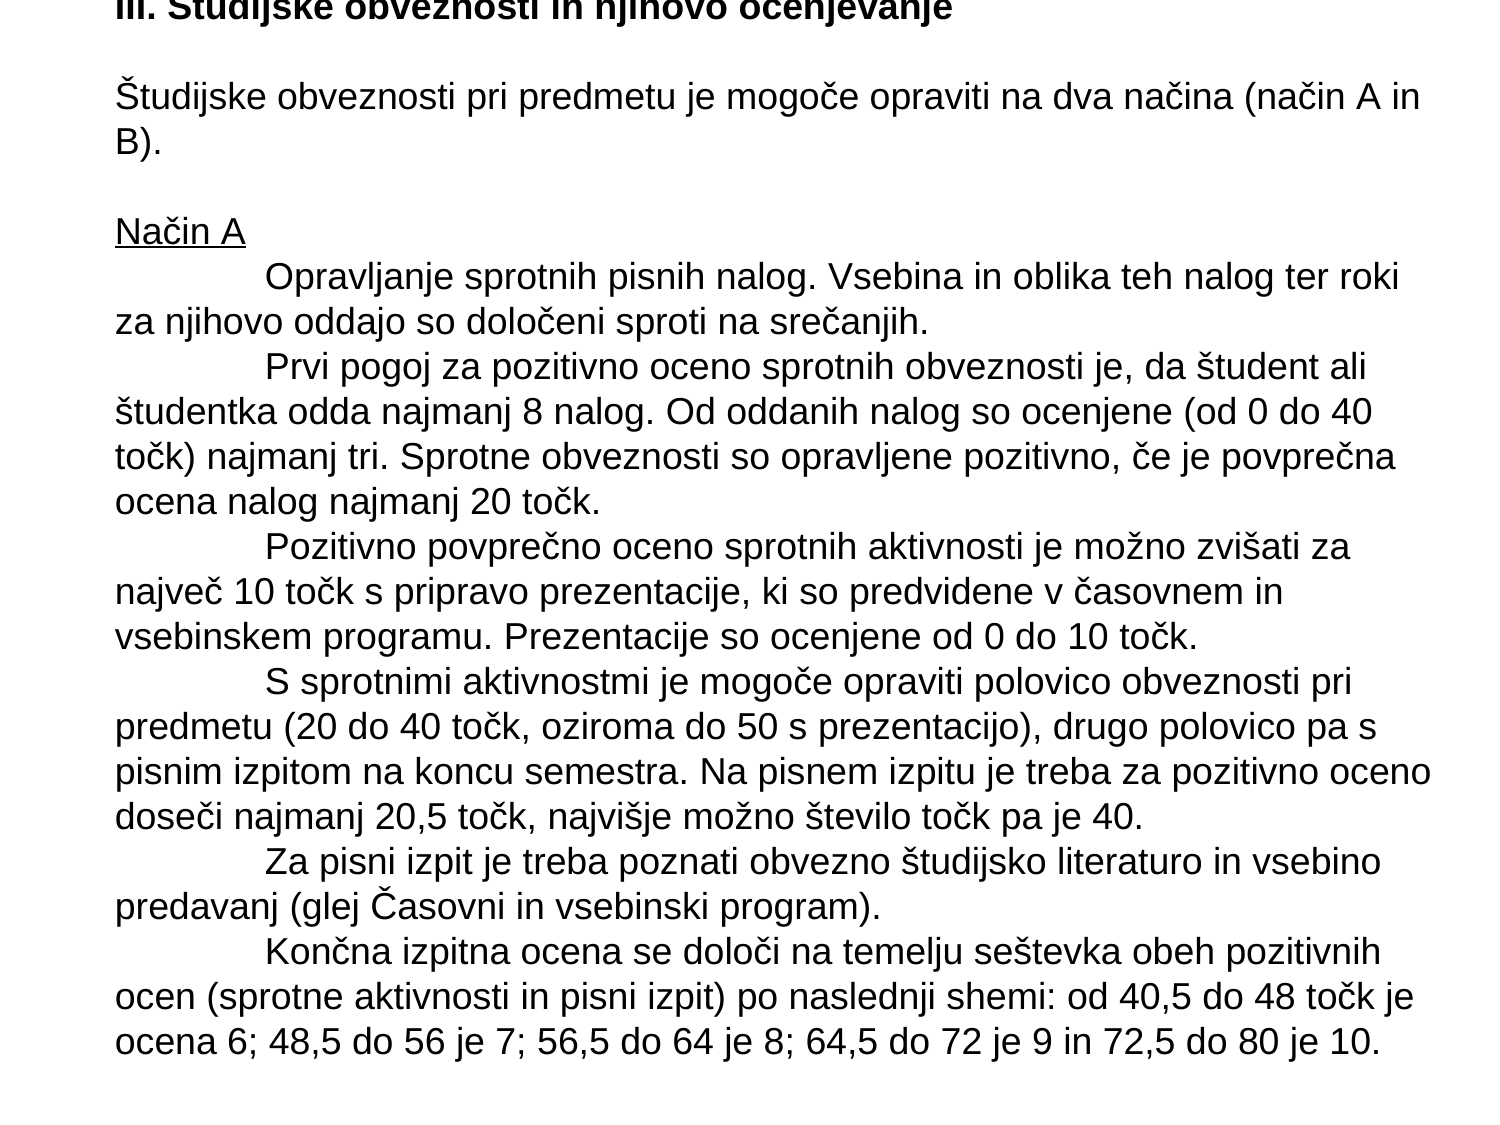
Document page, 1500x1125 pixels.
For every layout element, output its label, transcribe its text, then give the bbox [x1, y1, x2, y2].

text_box III. Študijske obveznosti in njihovo ocenjevanje Študijske obveznosti pri predmetu je mogoče opraviti na dva načina (način A in B). Način A Opravljanje sprotnih pisnih nalog. Vsebina in oblika teh nalog ter roki za njihovo oddajo so določeni sproti na srečanjih. Prvi pogoj za pozitivno oceno sprotnih obveznosti je, da študent ali študentka odda najmanj 8 nalog. Od oddanih nalog so ocenjene (od 0 do 40 točk) najmanj tri. Sprotne obveznosti so opravljene pozitivno, če je povprečna ocena nalog najmanj 20 točk. Pozitivno povprečno oceno sprotnih aktivnosti je možno zvišati za največ 10 točk s pripravo prezentacije, ki so predvidene v časovnem in vsebinskem programu. Prezentacije so ocenjene od 0 do 10 točk. S sprotnimi aktivnostmi je mogoče opraviti polovico obveznosti pri predmetu (20 do 40 točk, oziroma do 50 s prezentacijo), drugo polovico pa s pisnim izpitom na koncu semestra. Na pisnem izpitu je treba za pozitivno oceno doseči najmanj 20,5 točk, najvišje možno število točk pa je 40. Za pisni izpit je treba poznati obvezno študijsko literaturo in vsebino predavanj (glej Časovni in vsebinski program). Končna izpitna ocena se določi na temelju seštevka obeh pozitivnih ocen (sprotne aktivnosti in pisni izpit) po naslednji shemi: od 40,5 do 48 točk je ocena 6; 48,5 do 56 je 7; 56,5 do 64 je 8; 64,5 do 72 je 9 in 72,5 do 80 je 10. [100, 0, 1447, 1125]
